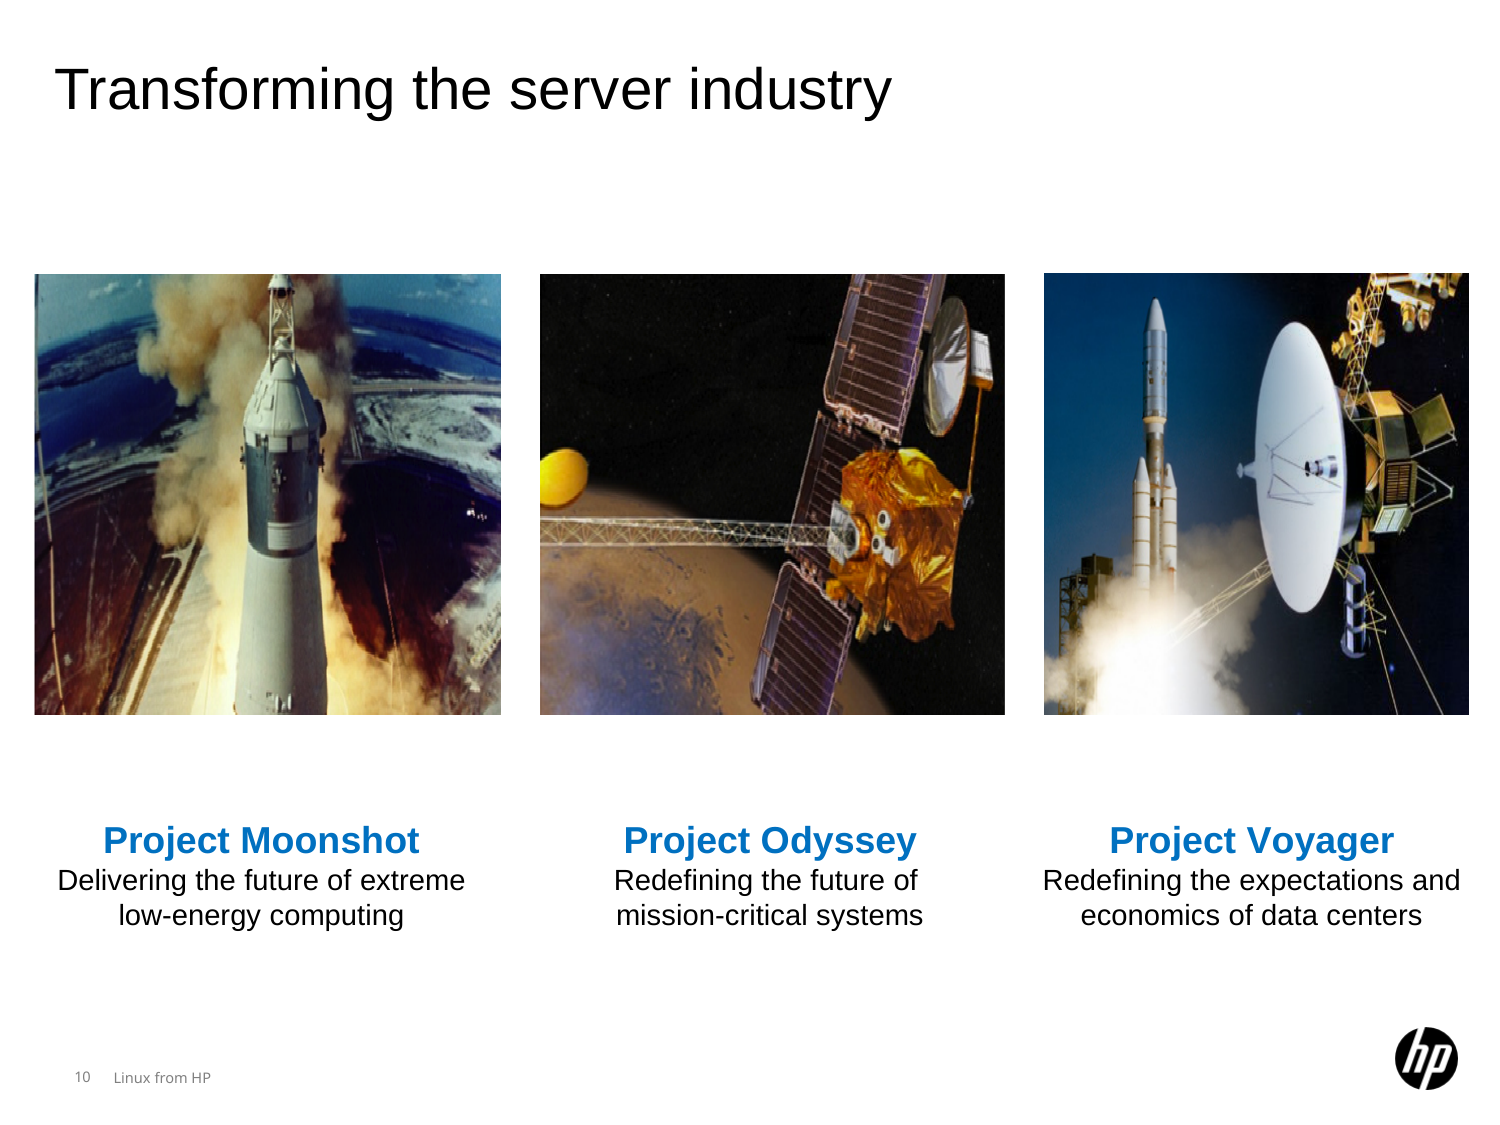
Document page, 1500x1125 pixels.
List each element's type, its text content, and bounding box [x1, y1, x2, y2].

picture [1044, 273, 1469, 715]
picture [34, 274, 501, 715]
text_box Project Voyager Redefining the expectations and economics of data centers [1026, 753, 1477, 994]
text_box Project Moonshot Delivering the future of extreme low-energy computing [36, 753, 487, 994]
title Transforming the server industry [54, 51, 1443, 240]
picture [540, 274, 1005, 715]
text_box Project Odyssey Redefining the future of mission-critical systems [545, 753, 996, 994]
picture [1393, 1025, 1460, 1092]
